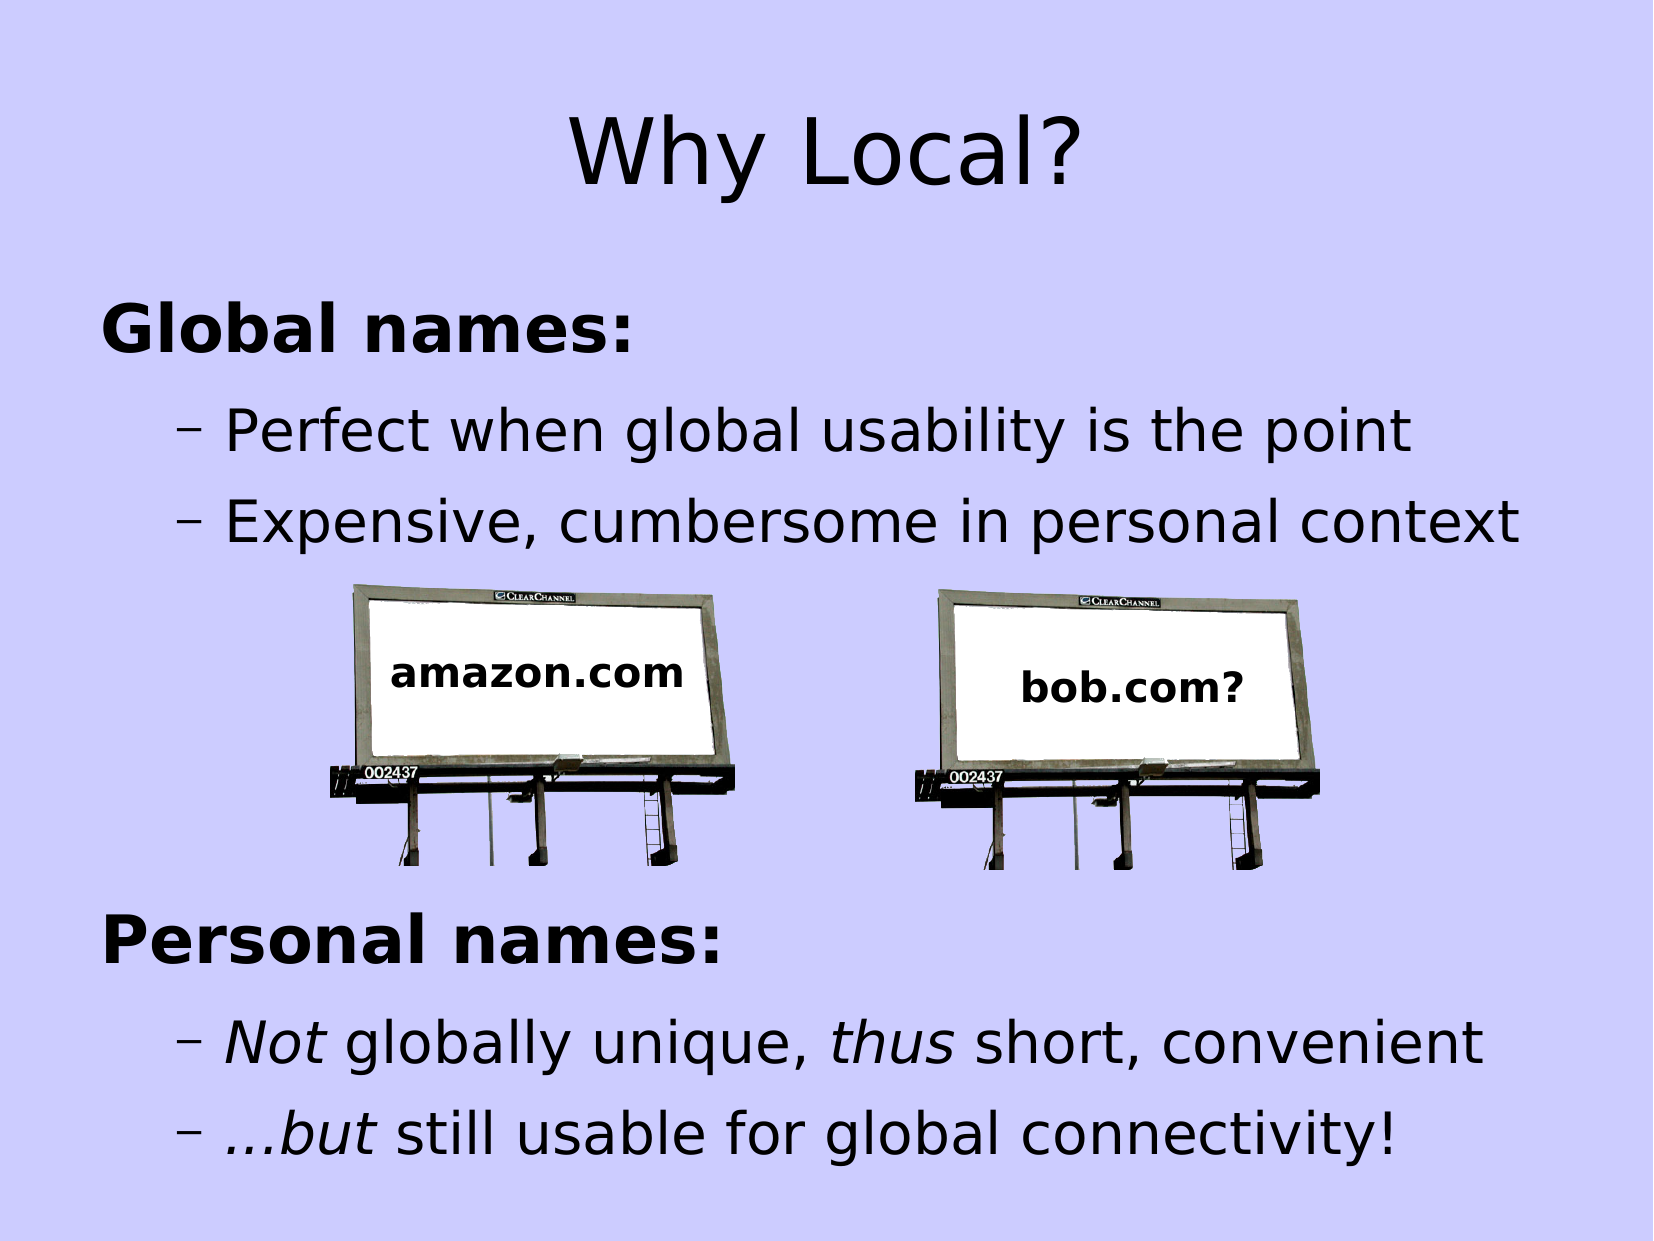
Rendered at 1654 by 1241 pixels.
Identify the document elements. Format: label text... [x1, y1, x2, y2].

picture [915, 589, 1320, 871]
text_box bob.com? [1005, 656, 1276, 721]
list Global names: Perfect when global usability is the point Expensive, cumbersome in personal context Personal names: Not globally unique, thus short, convenient ...but still usable for global connectivity! [82, 290, 1571, 1170]
text_box amazon.com [375, 641, 721, 706]
title Why Local? [82, 56, 1571, 250]
picture [330, 584, 735, 866]
